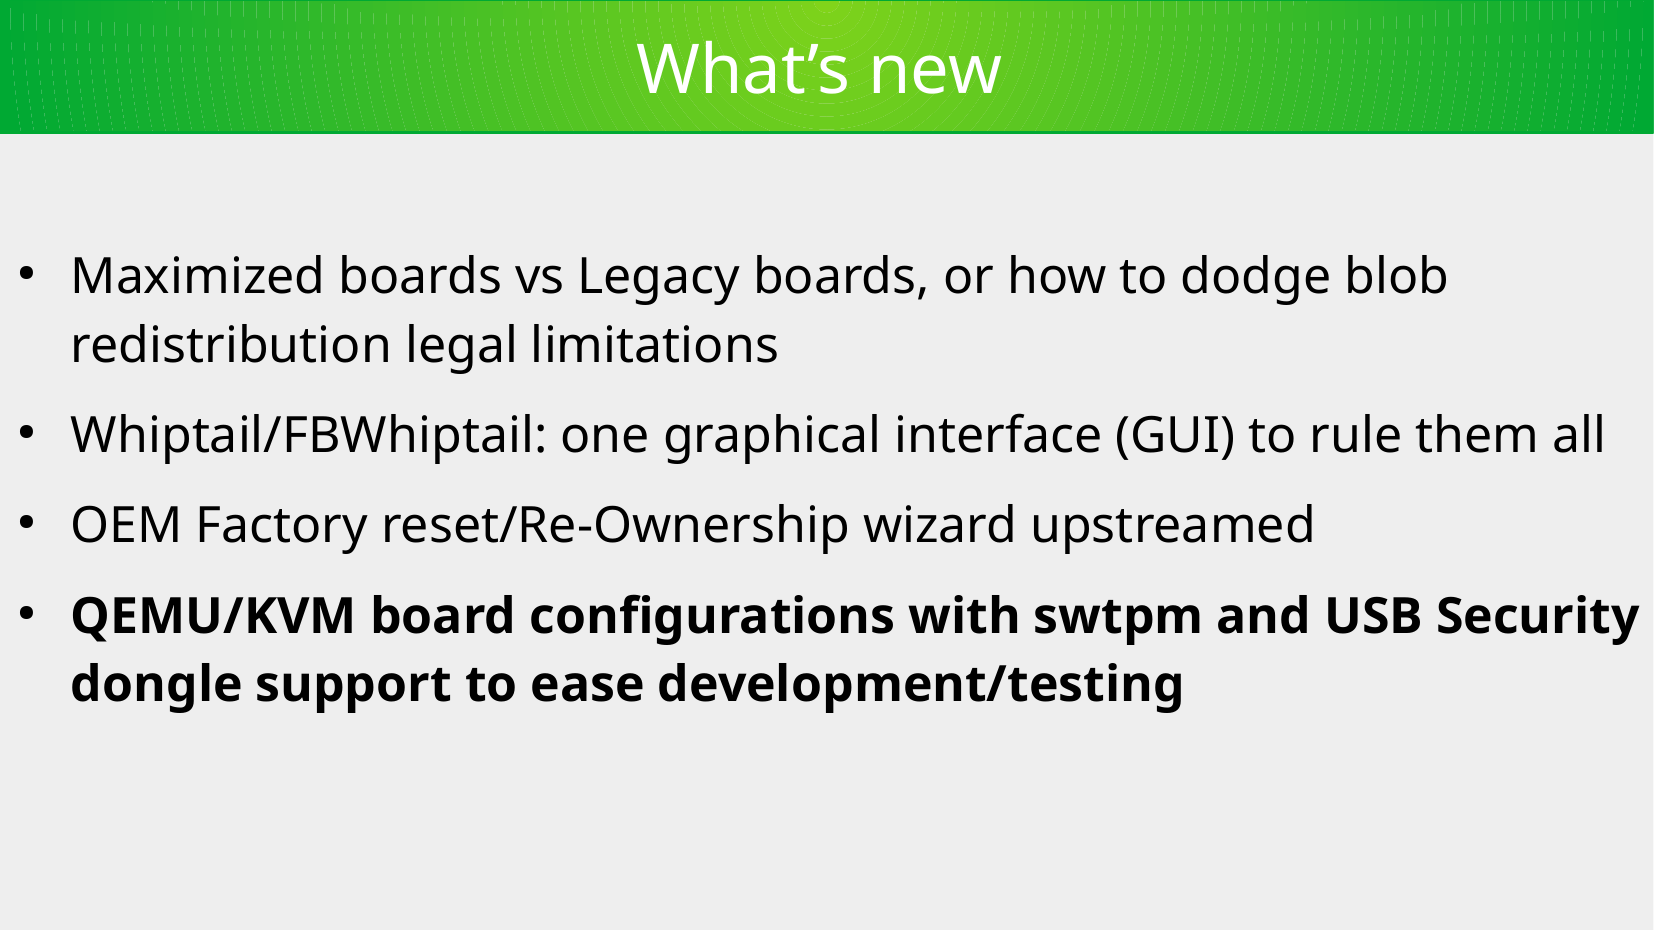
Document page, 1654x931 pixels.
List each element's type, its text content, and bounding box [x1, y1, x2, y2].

list Maximized boards vs Legacy boards, or how to dodge blob redistribution legal limitations Whiptail/FBWhiptail: one graphical interface (GUI) to rule them all OEM Factory reset/Re-Ownership wizard upstreamed QEMU/KVM board configurations with swtpm and USB Security dongle support to ease development/testing [0, 150, 1654, 931]
title What’s new [73, 14, 1565, 119]
